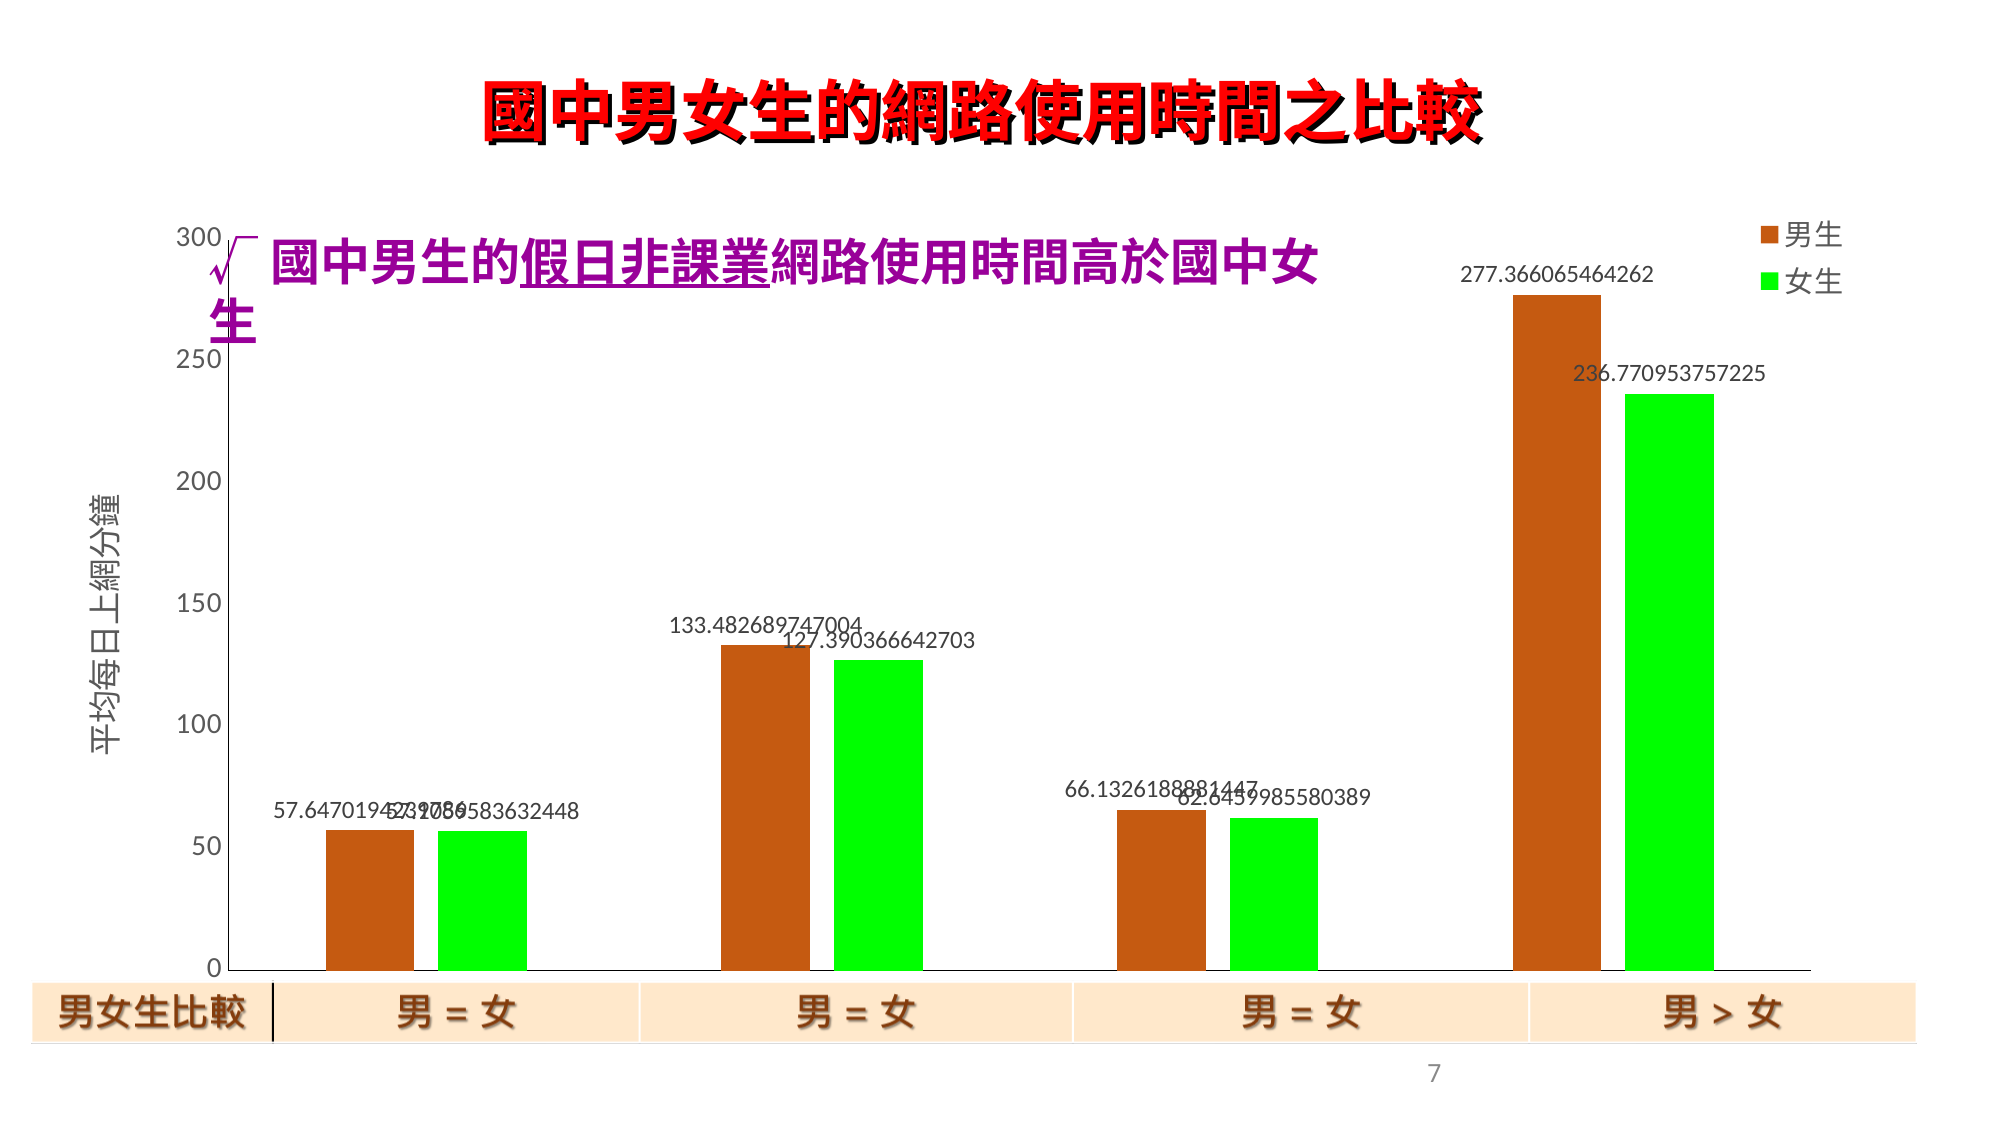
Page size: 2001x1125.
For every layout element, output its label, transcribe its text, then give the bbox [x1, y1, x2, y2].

chart [43, 208, 1965, 1043]
title 國中男女生的網路使用時間之比較 [118, 5, 1844, 208]
text_box √國中男生的假日非課業網路使用時間高於國中女生 [193, 222, 1370, 299]
text_box 7 [1412, 1042, 1863, 1103]
picture [31, 977, 1917, 1063]
